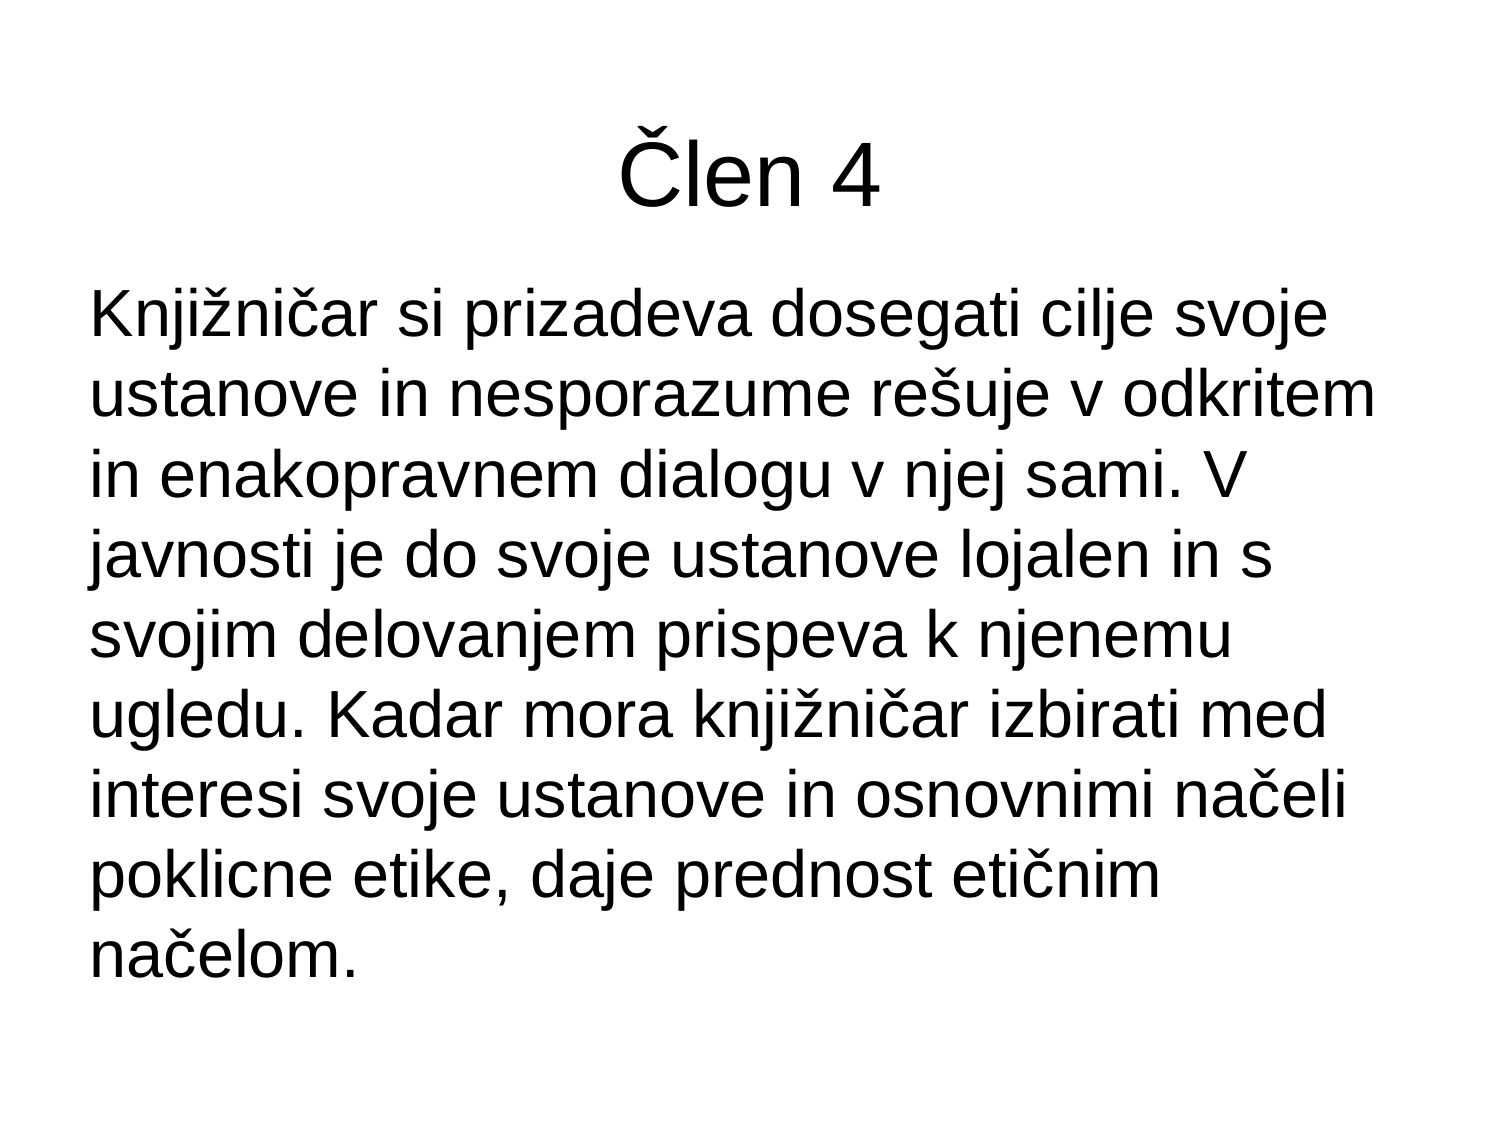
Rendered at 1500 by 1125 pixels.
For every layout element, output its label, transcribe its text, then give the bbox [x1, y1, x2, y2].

title Člen 4 [75, 25, 1426, 233]
list Knjižničar si prizadeva dosegati cilje svoje ustanove in nesporazume rešuje v odkritem in enakopravnem dialogu v njej sami. V javnosti je do svoje ustanove lojalen in s svojim delovanjem prispeva k njenemu ugledu. Kadar mora knjižničar izbirati med interesi svoje ustanove in osnovnimi načeli poklicne etike, daje prednost etičnim načelom. [75, 262, 1426, 1006]
